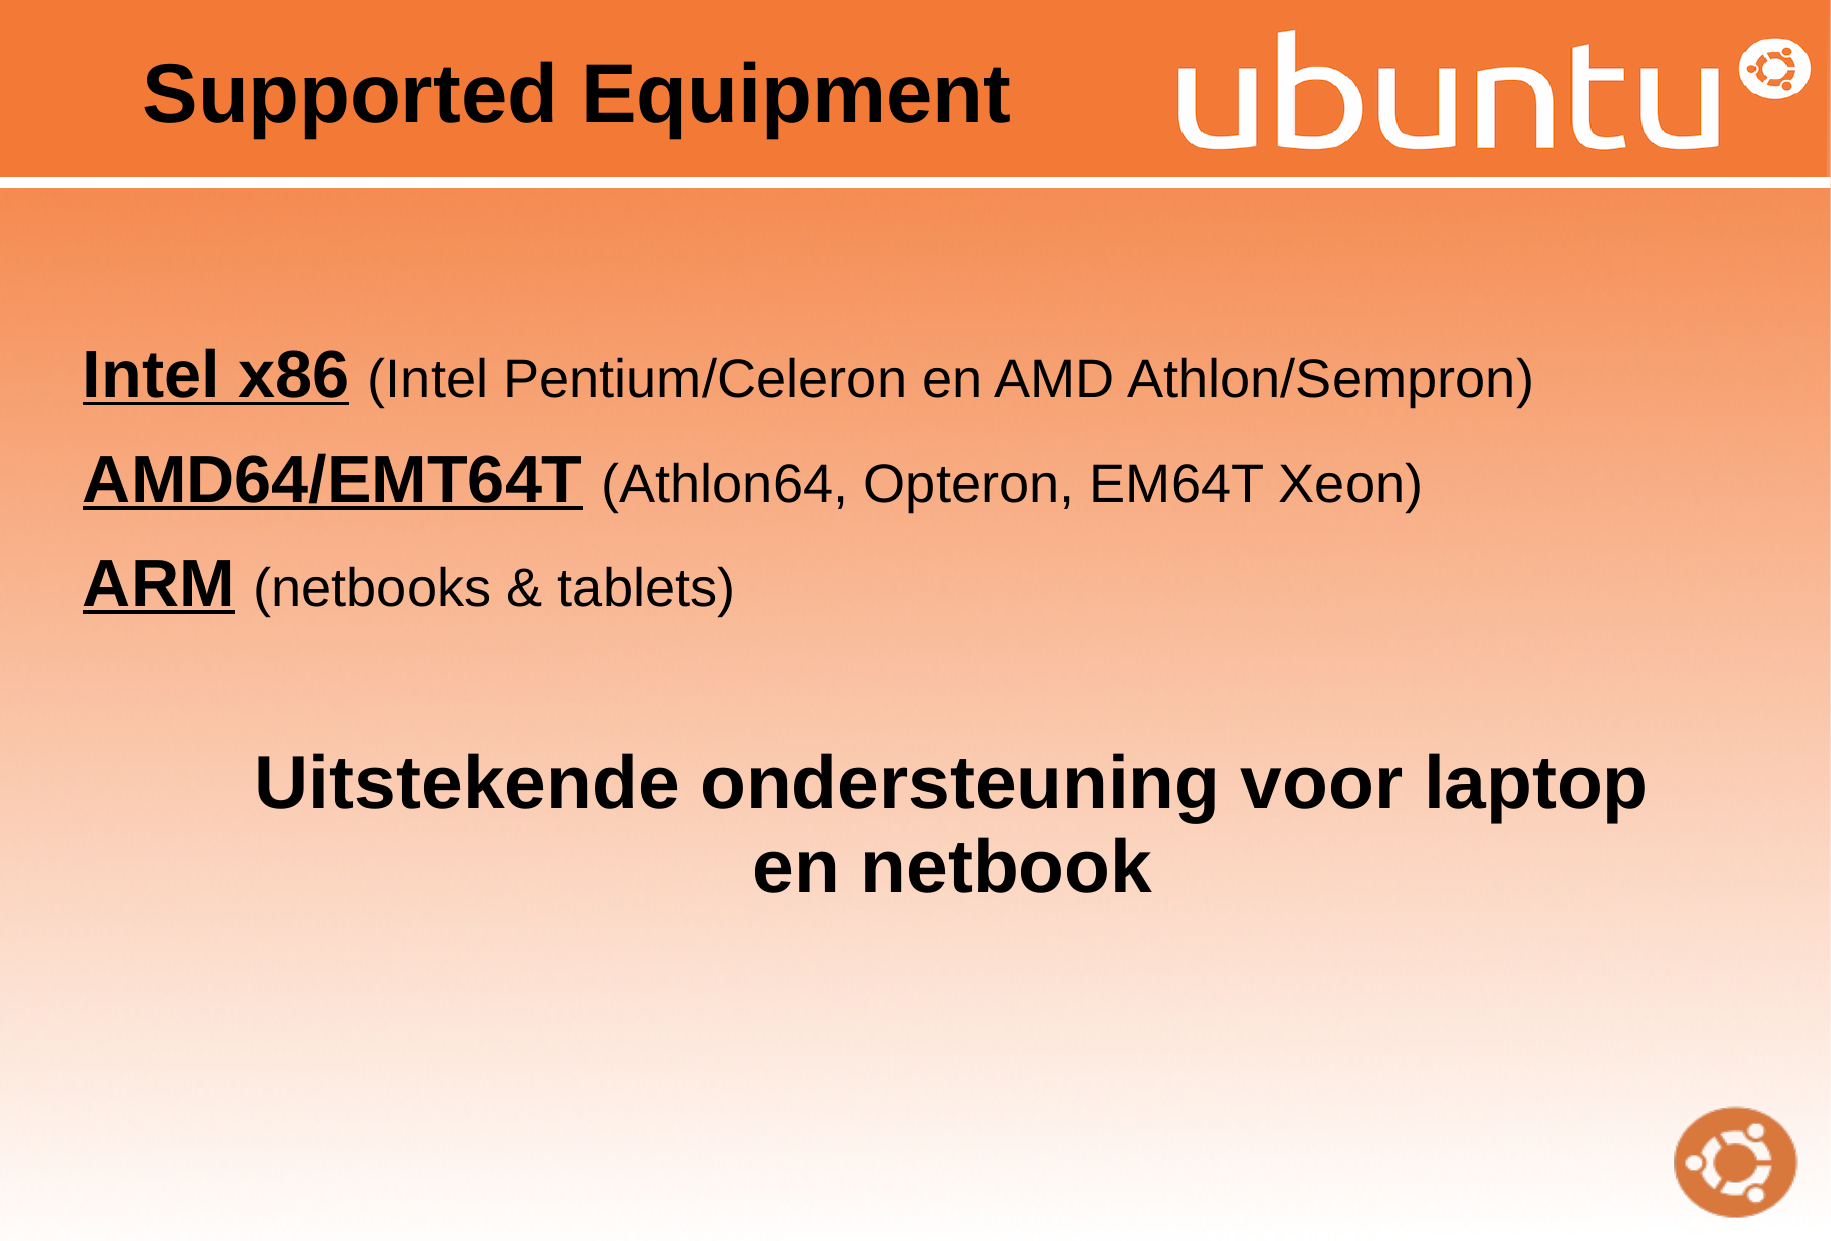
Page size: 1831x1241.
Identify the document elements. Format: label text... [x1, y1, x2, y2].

picture [0, 0, 1831, 1241]
list Intel x86 (Intel Pentium/Celeron en AMD Athlon/Sempron) AMD64/EMT64T (Athlon64, Opteron, EM64T Xeon) ARM (netbooks & tablets) Uitstekende ondersteuning voor laptop en netbook [82, 337, 1823, 975]
title Supported Equipment [36, 47, 1118, 141]
